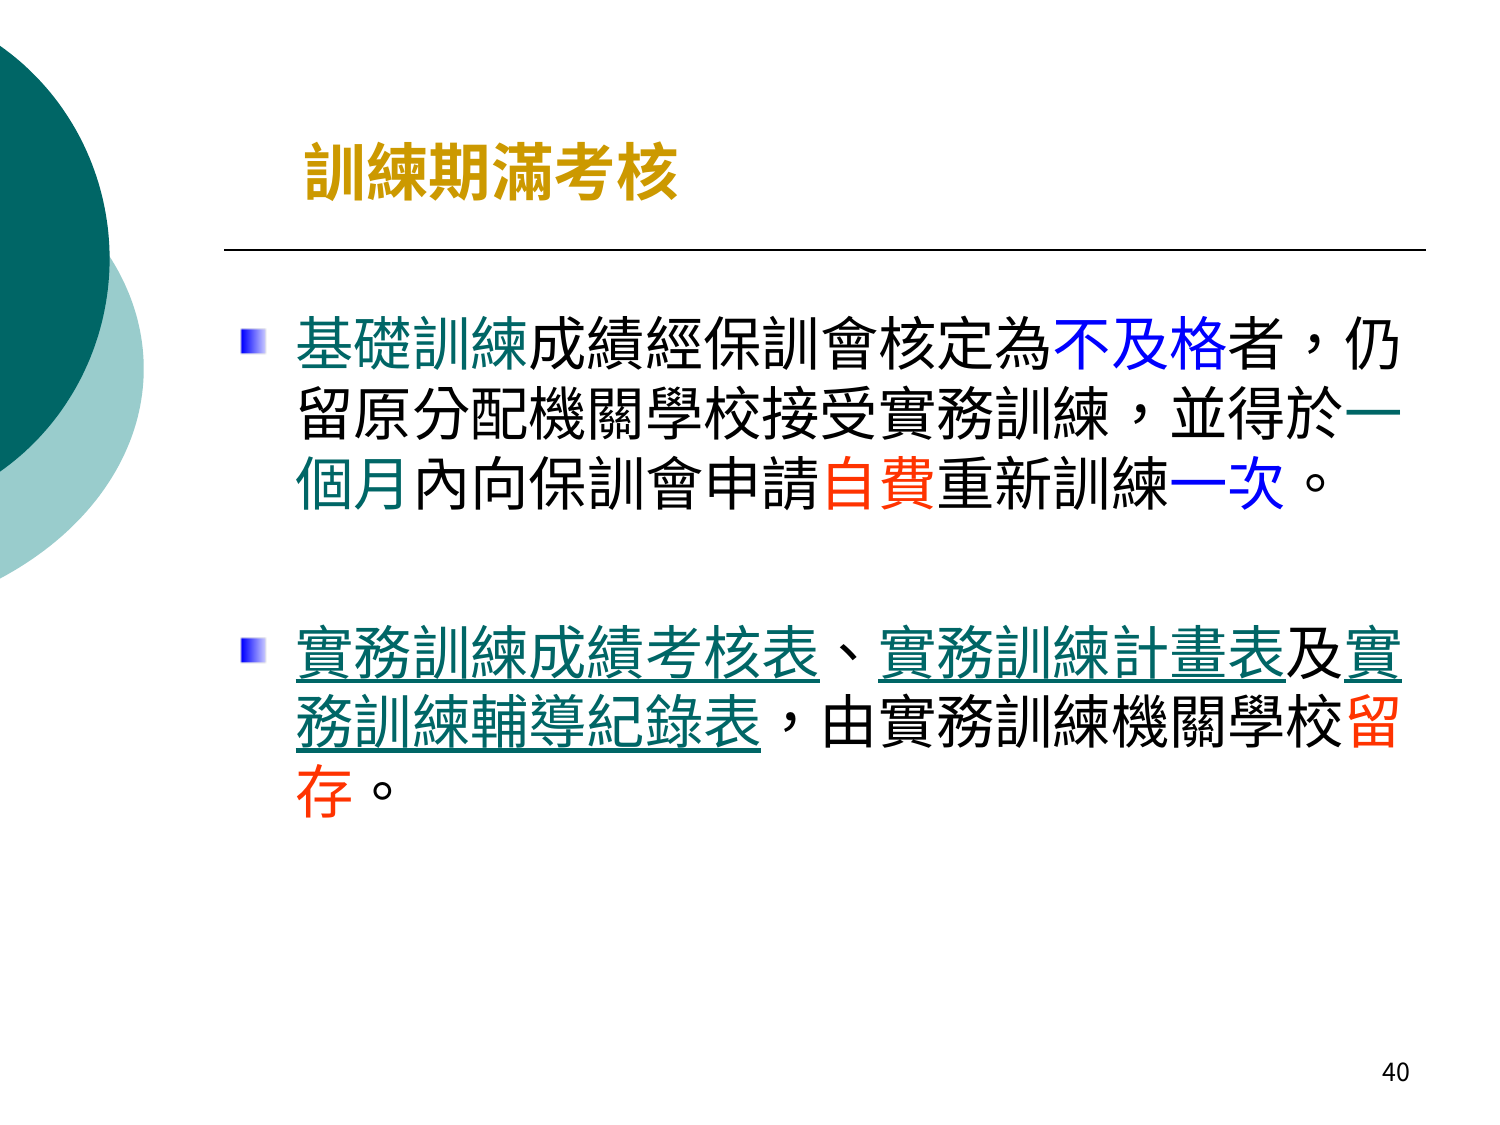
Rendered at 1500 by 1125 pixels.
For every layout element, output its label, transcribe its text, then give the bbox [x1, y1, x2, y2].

list 基礎訓練成績經保訓會核定為不及格者，仍留原分配機關學校接受實務訓練，並得於一個月內向保訓會申請自費重新訓練一次。 實務訓練成績考核表、實務訓練計畫表及實務訓練輔導紀錄表，由實務訓練機關學校留存。 [224, 299, 1425, 975]
text_box 訓練期滿考核 [289, 125, 762, 216]
